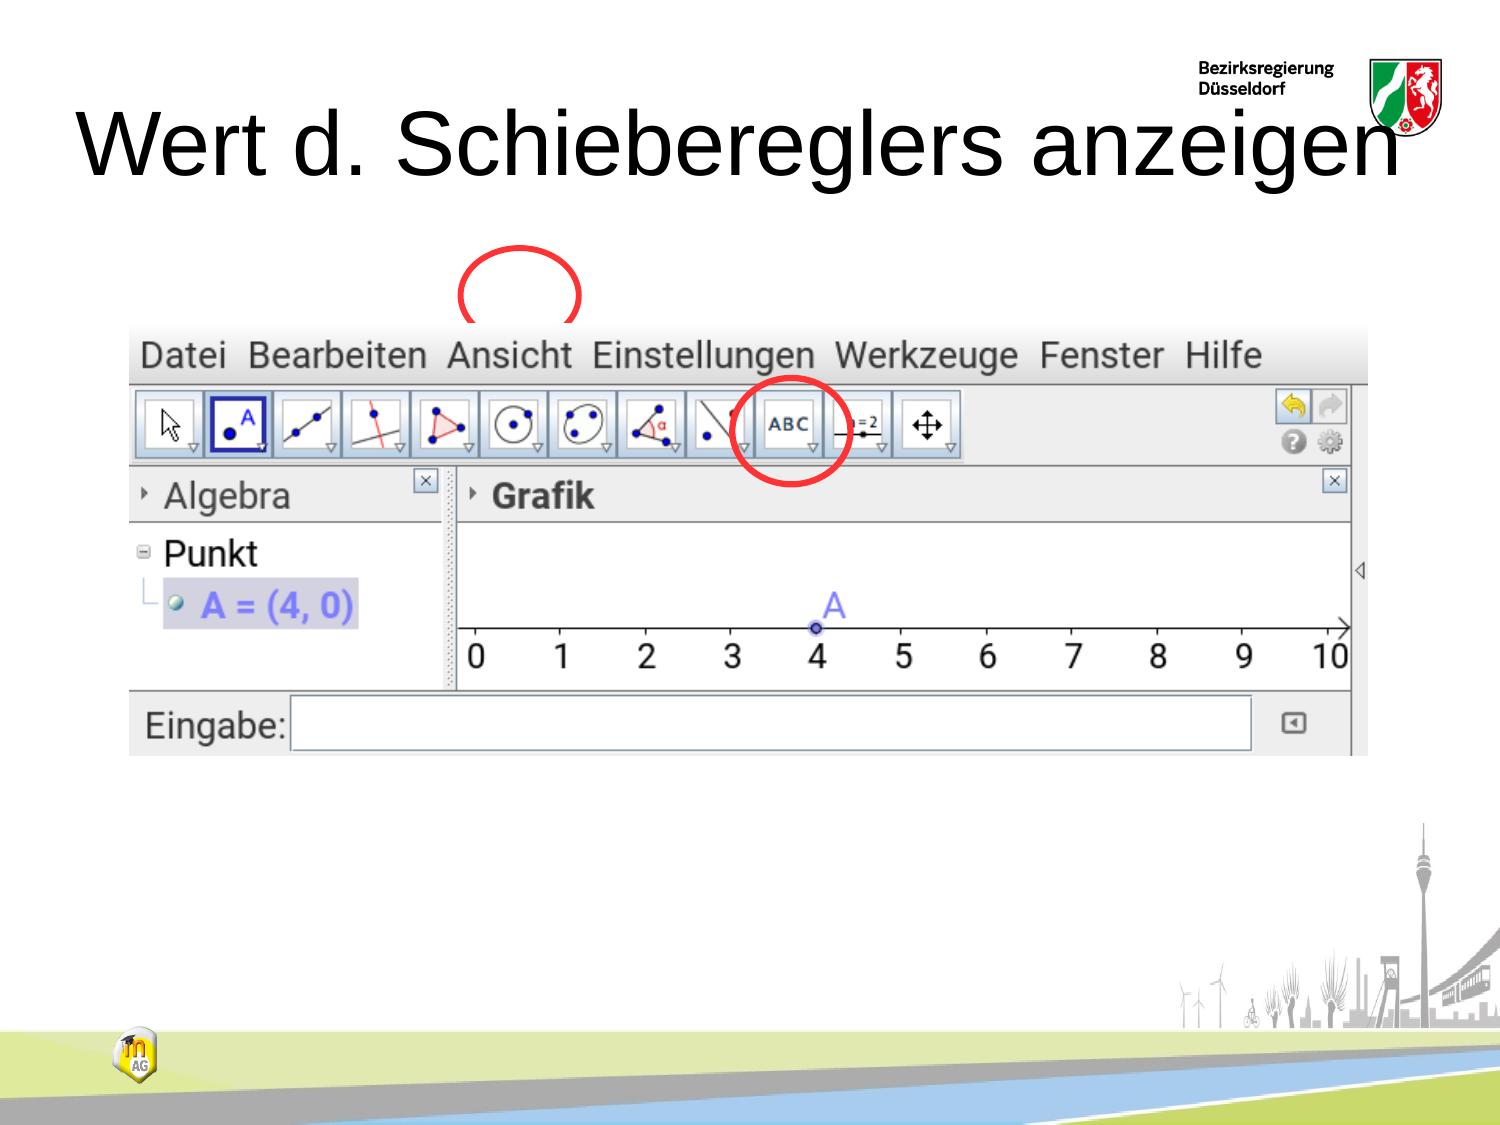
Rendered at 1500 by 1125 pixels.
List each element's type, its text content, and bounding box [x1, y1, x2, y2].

title Wert d. Schiebereglers anzeigen [75, 44, 1425, 233]
picture [129, 323, 1368, 756]
picture [1425, 58, 1442, 137]
picture [0, 823, 1500, 1125]
